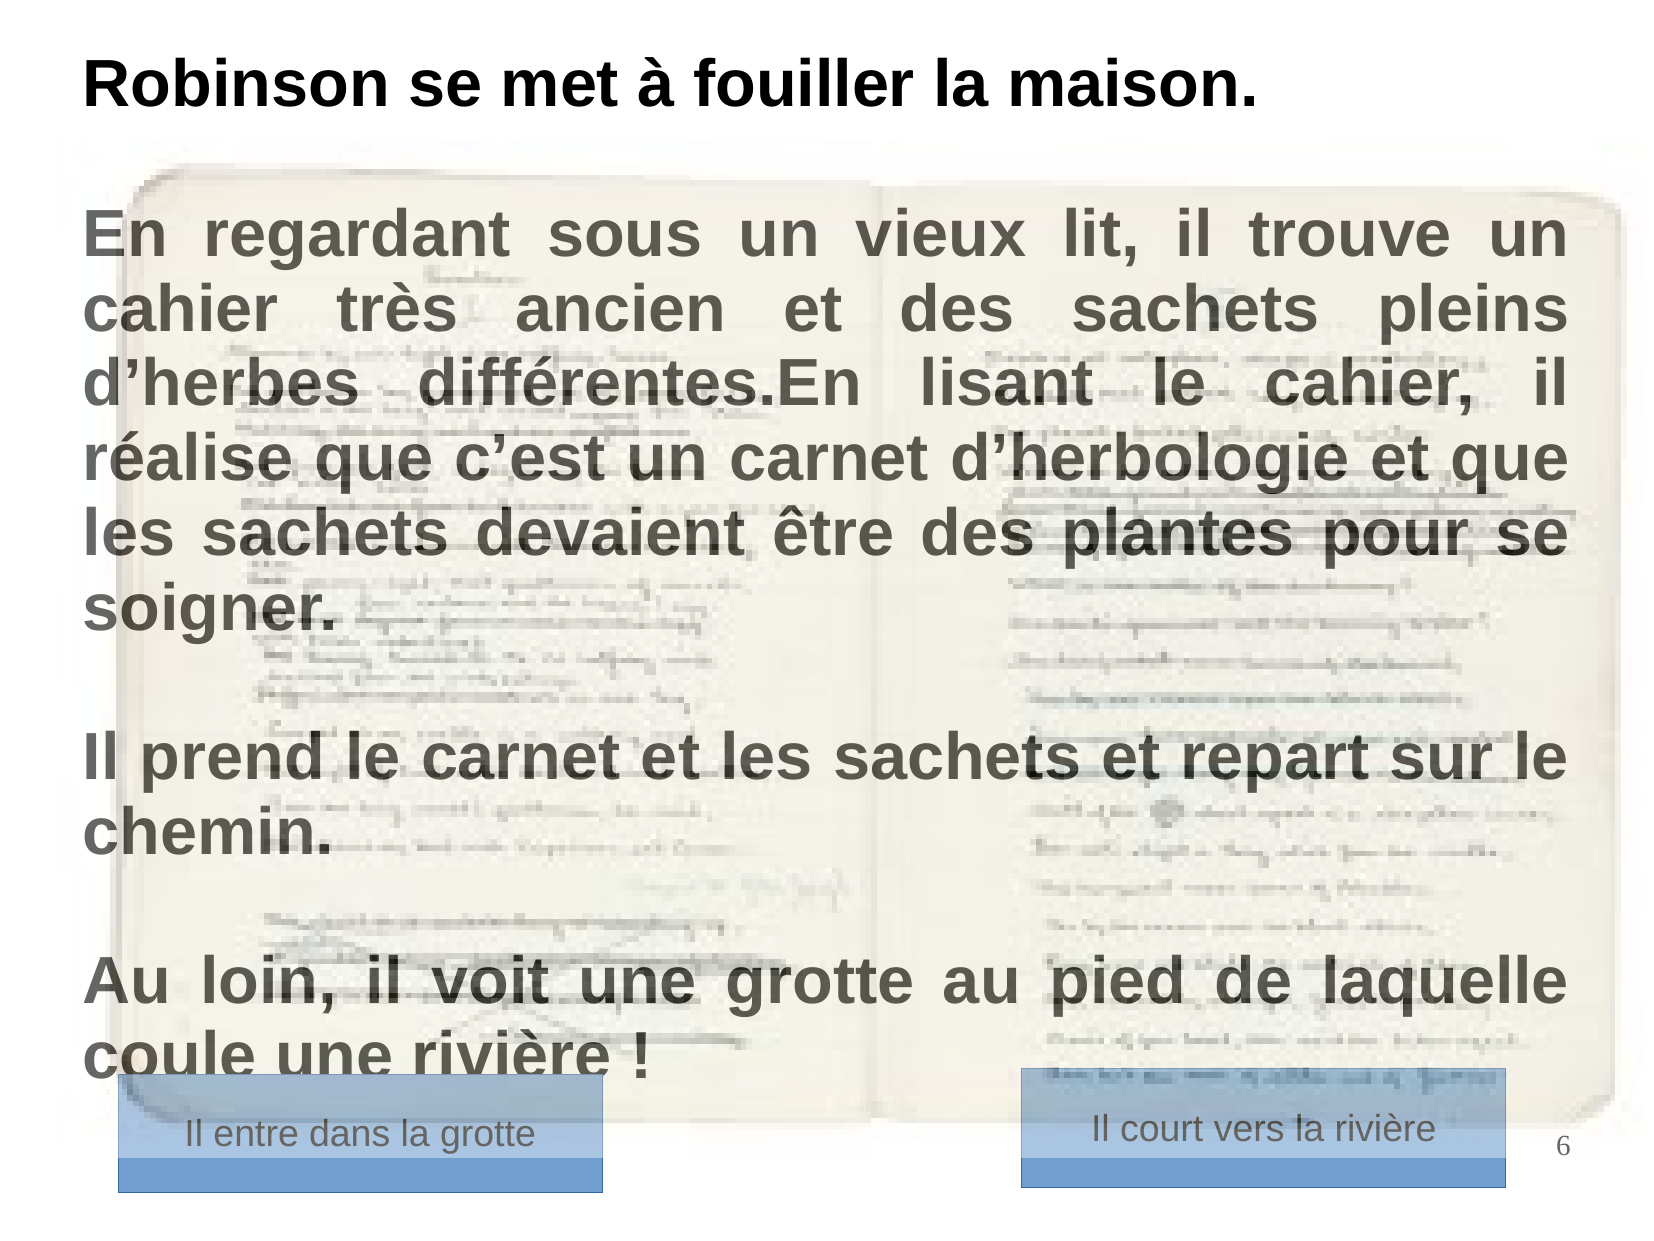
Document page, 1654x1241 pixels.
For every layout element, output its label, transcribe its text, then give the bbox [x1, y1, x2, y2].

text_box Il entre dans la grotte [118, 1158, 603, 1193]
picture [54, 141, 1650, 1158]
subtitle Robinson se met à fouiller la maison. En regardant sous un vieux lit, il trouve un cahier très ancien et des sachets pleins d’herbes différentes.En lisant le cahier, il réalise que c’est un carnet d’herbologie et que les sachets devaient être des plantes pour se soigner. Il prend le carnet et les sachets et repart sur le chemin. Au loin, il voit une grotte au pied de laquelle coule une rivière ! [82, 46, 1571, 141]
text_box Il court vers la rivière [1021, 1158, 1506, 1188]
